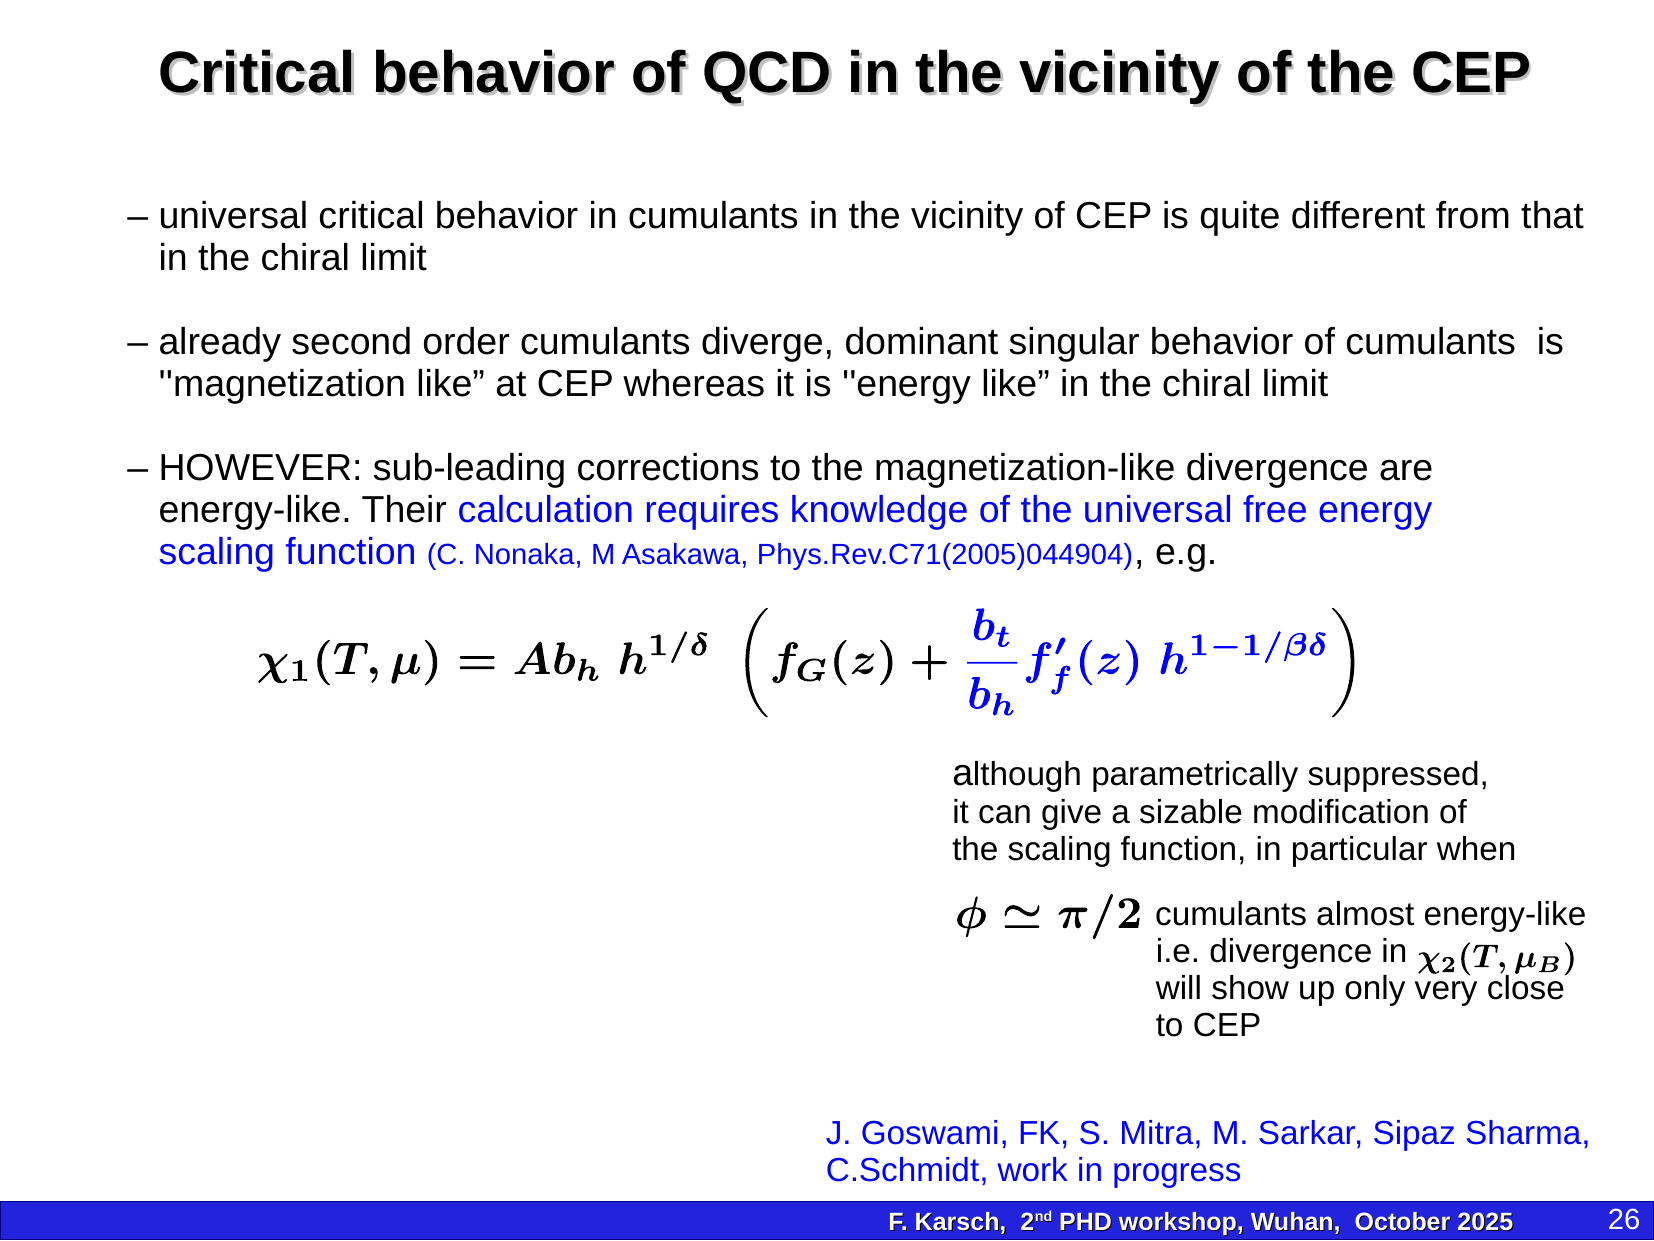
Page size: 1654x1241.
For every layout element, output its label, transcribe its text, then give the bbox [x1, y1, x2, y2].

text_box Critical behavior of QCD in the vicinity of the CEP [143, 32, 1546, 113]
text_box although parametrically suppressed, it can give a sizable modification of the scaling function, in particular when cumulants almost energy-like i.e. divergence in will show up only very close to CEP [937, 744, 1599, 1052]
text_box [1418, 942, 1574, 976]
text_box [957, 893, 1140, 940]
text_box – universal critical behavior in cumulants in the vicinity of CEP is quite different from that in the chiral limit – already second order cumulants diverge, dominant singular behavior of cumulants is ''magnetization like” at CEP whereas it is ''energy like” in the chiral limit – HOWEVER: sub-leading corrections to the magnetization-like divergence are energy-like. Their calculation requires knowledge of the universal free energy scaling function (C. Nonaka, M Asakawa, Phys.Rev.C71(2005)044904), e.g. [112, 187, 1602, 581]
text_box J. Goswami, FK, S. Mitra, M. Sarkar, Sipaz Sharma, C.Schmidt, work in progress [811, 1107, 1615, 1197]
text_box [258, 607, 1355, 718]
